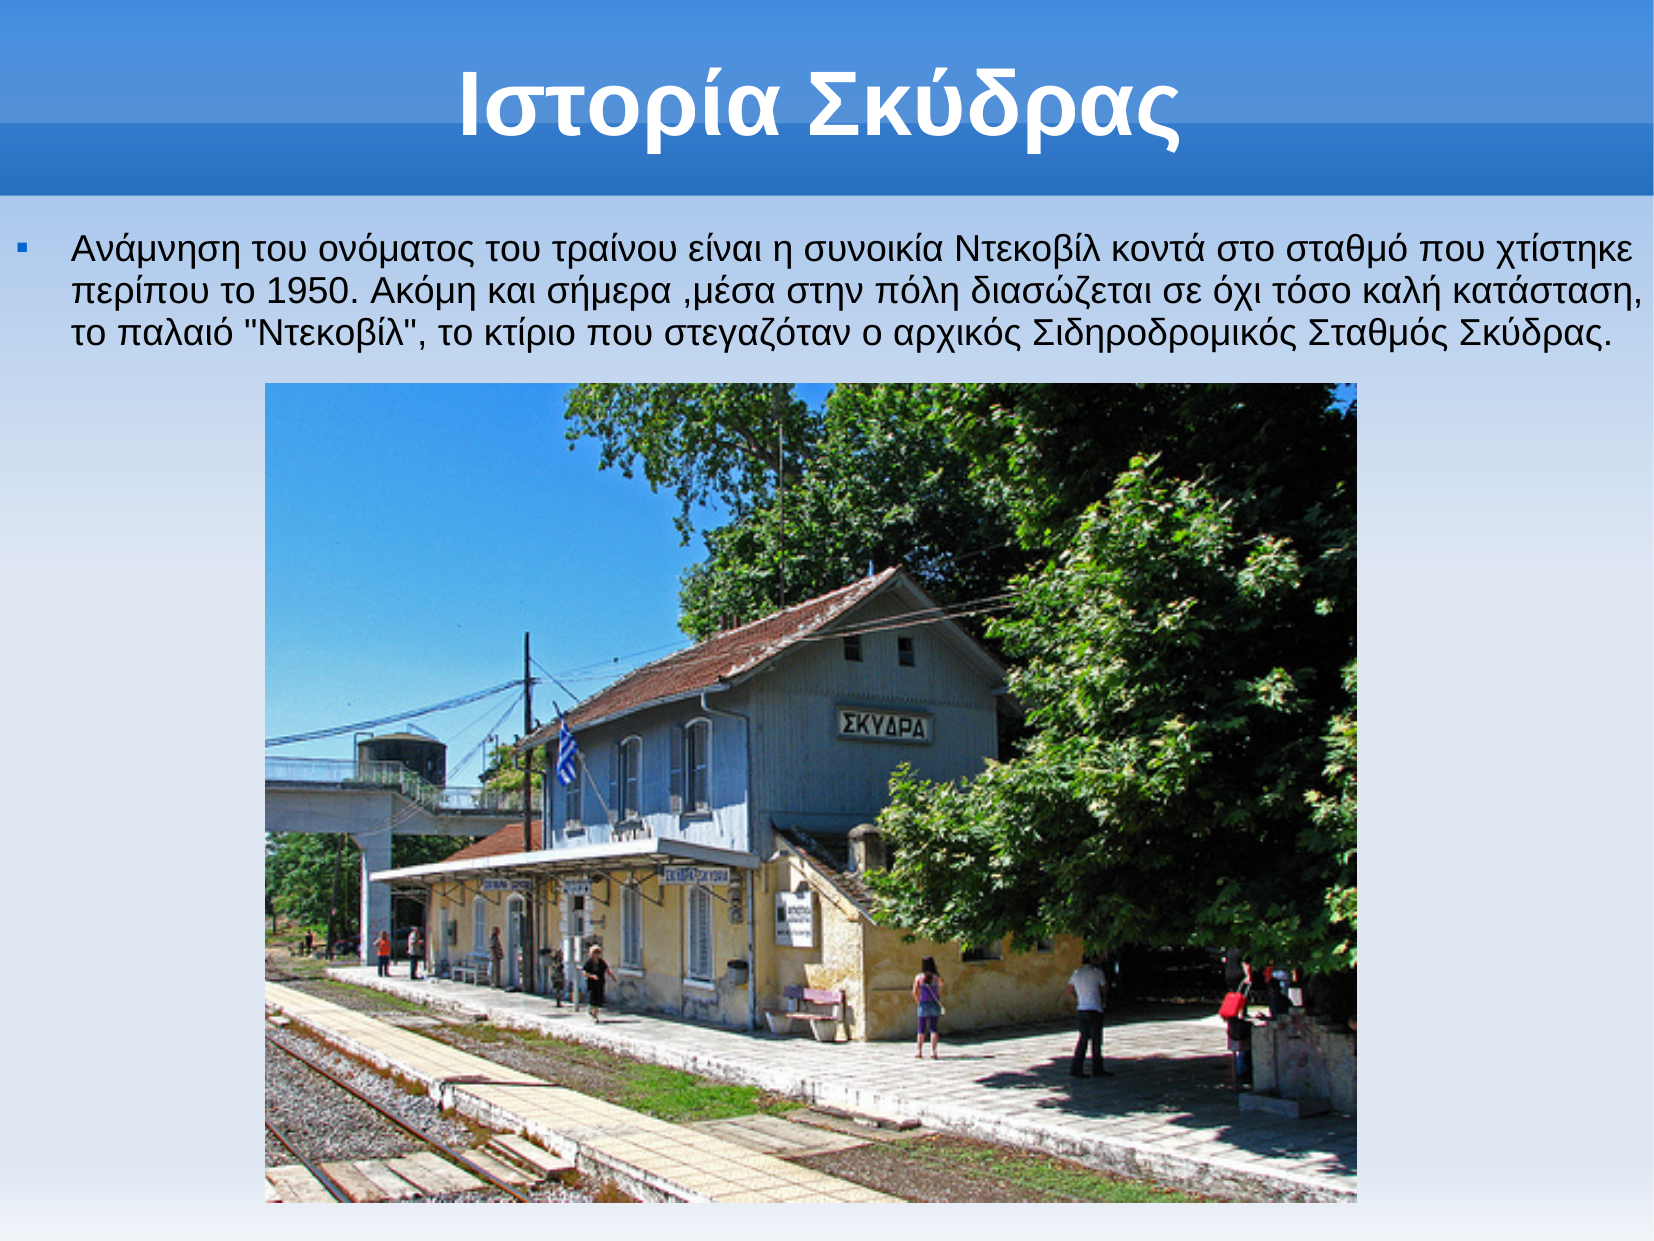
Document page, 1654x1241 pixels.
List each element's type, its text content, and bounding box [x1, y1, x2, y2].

text_box Ανάμνηση του ονόματος του τραίνου είναι η συνοικία Ντεκοβίλ κοντά στο σταθμό που χτίστηκε περίπου το 1950. Ακόμη και σήμερα ,μέσα στην πόλη διασώζεται σε όχι τόσο καλή κατάσταση, το παλαιό "Nτεκοβίλ", το κτίριο που στεγαζόταν ο αρχικός Σιδηροδρομικός Σταθμός Σκύδρας. [0, 227, 1654, 414]
picture [0, 0, 1654, 227]
picture [0, 414, 1654, 1241]
title Ιστορία Σκύδρας [76, 0, 1565, 208]
